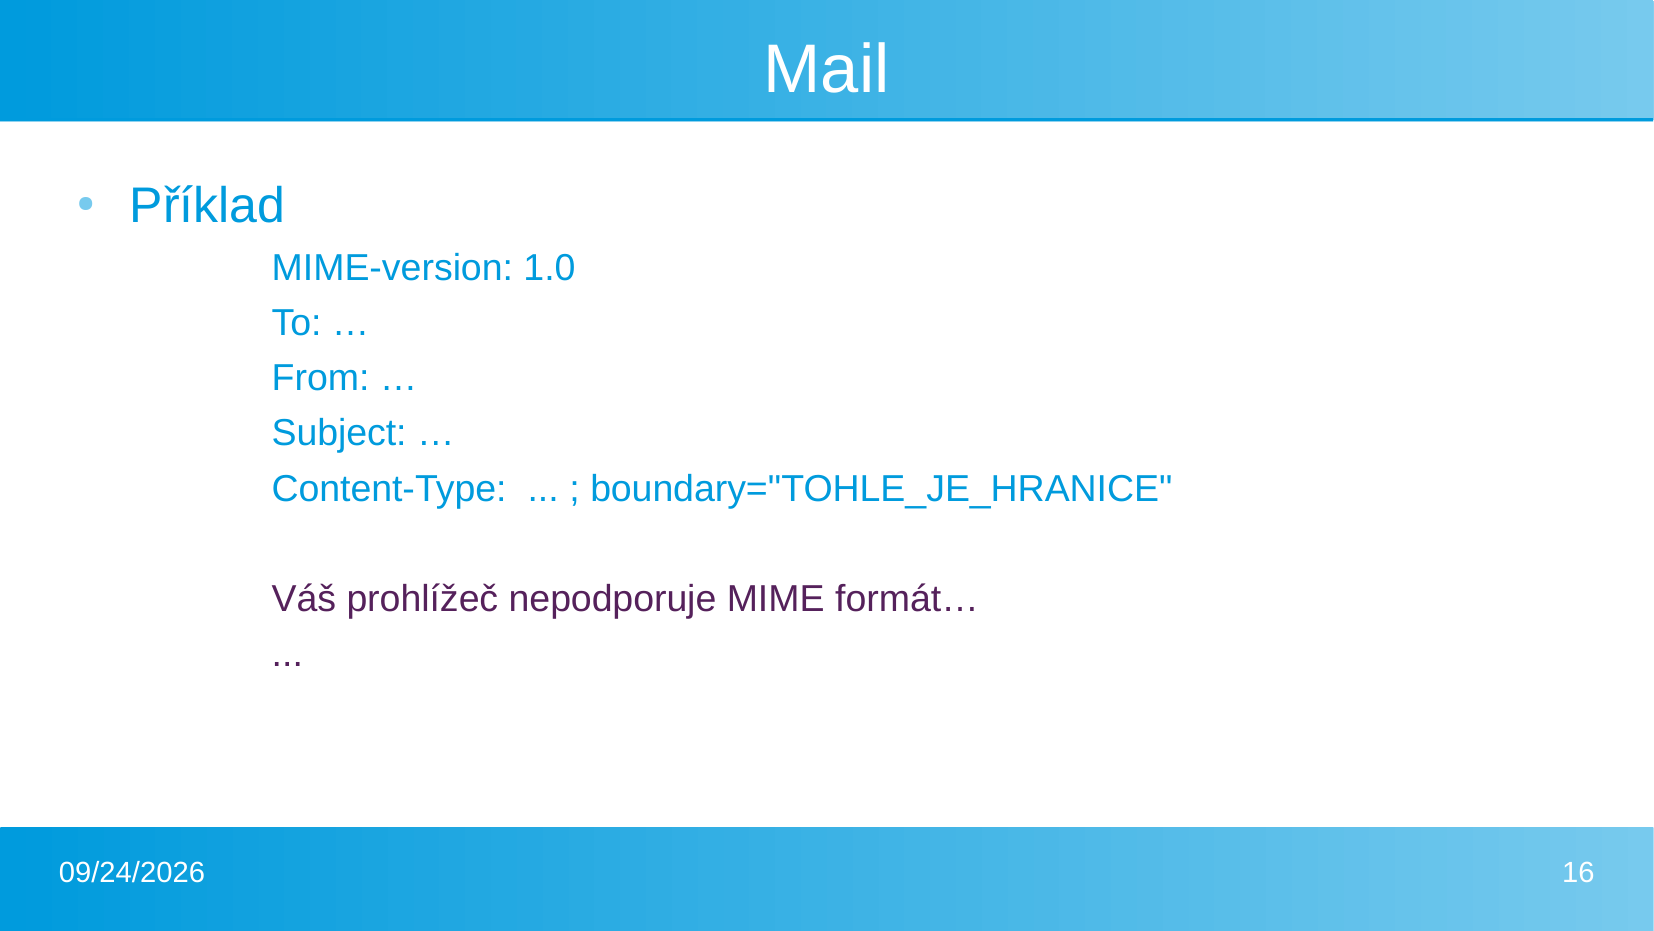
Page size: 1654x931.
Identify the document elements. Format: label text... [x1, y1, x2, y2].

list Příklad MIME-version: 1.0 To: … From: … Subject: … Content-Type: ... ; boundary="TOHLE_JE_HRANICE" Váš prohlížeč nepodporuje MIME formát… ... [59, 177, 1595, 768]
title Mail [59, 29, 1595, 108]
